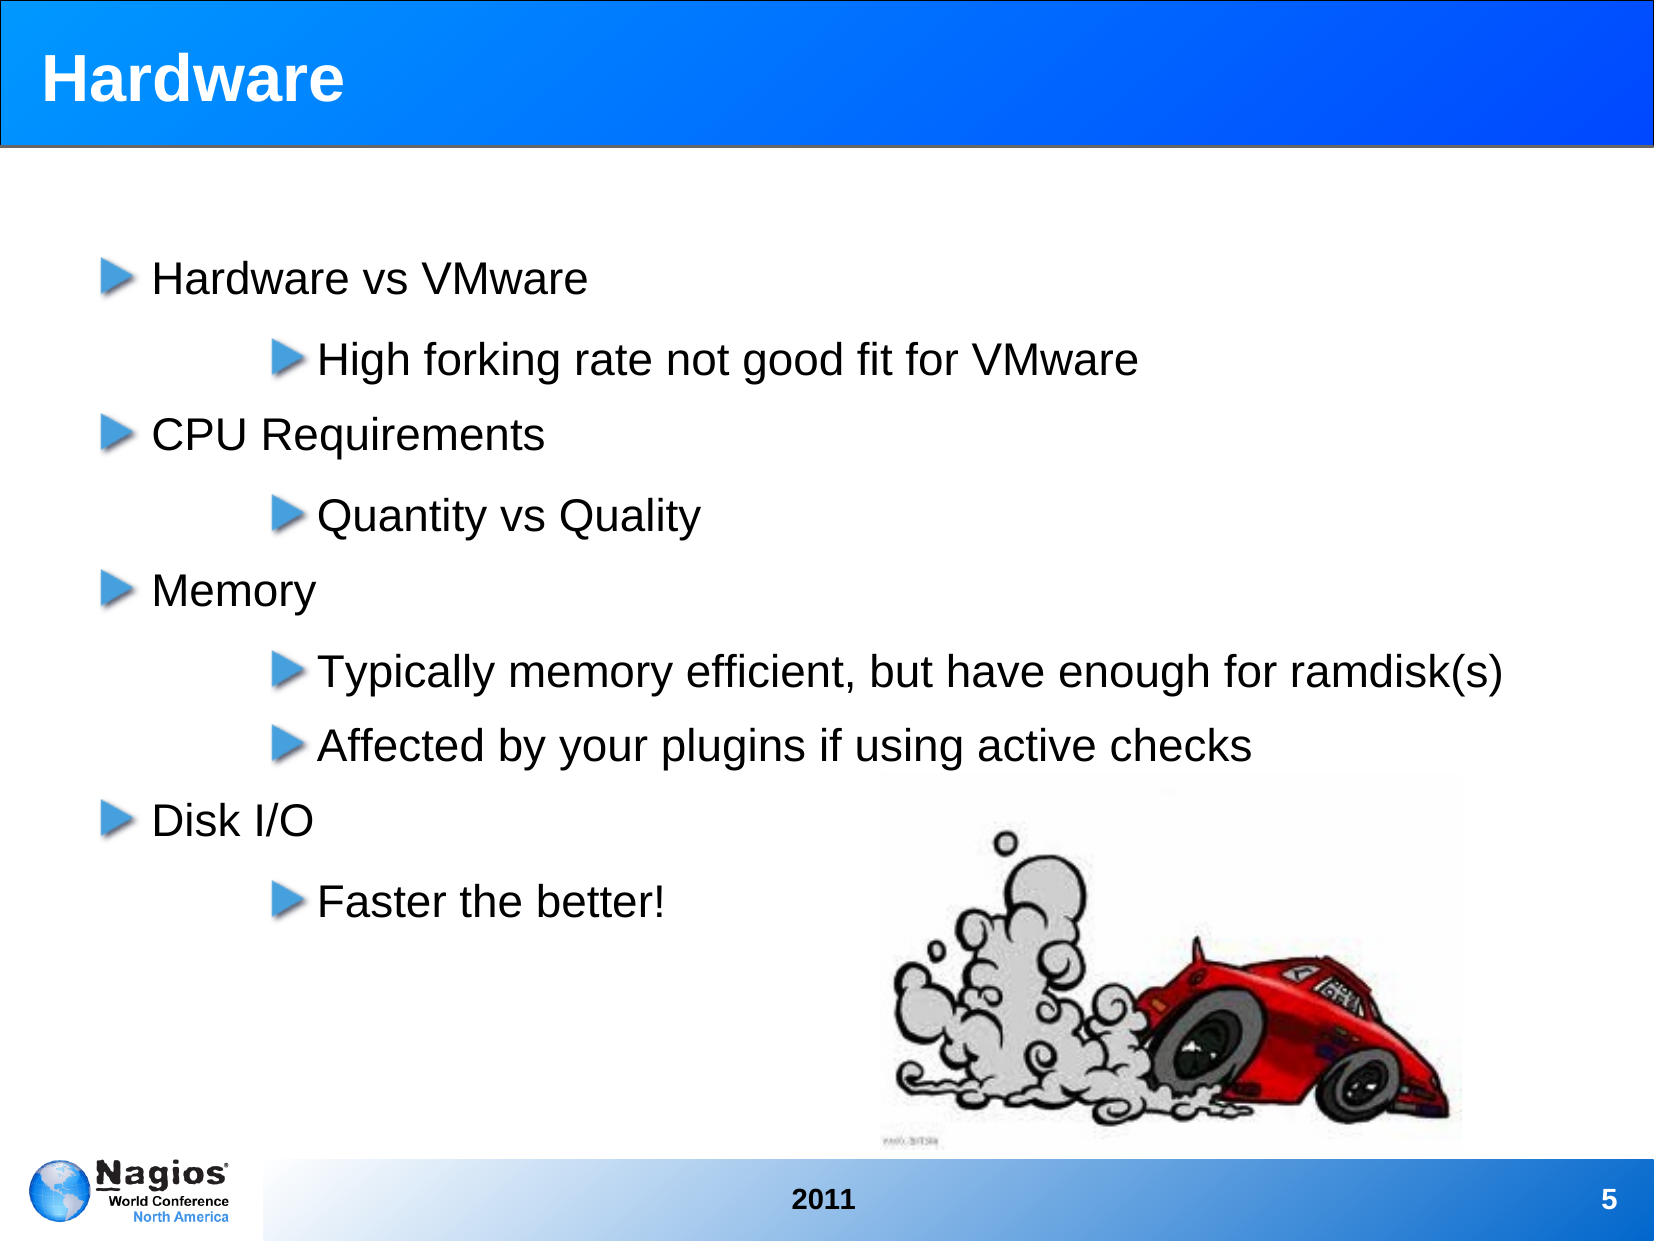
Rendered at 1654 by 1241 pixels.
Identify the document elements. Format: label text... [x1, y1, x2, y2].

title Hardware [41, 29, 1248, 127]
list Hardware vs VMware High forking rate not good fit for VMware CPU Requirements Quantity vs Quality Memory Typically memory efficient, but have enough for ramdisk(s) Affected by your plugins if using active checks Disk I/O Faster the better! [80, 253, 1579, 1072]
picture [880, 772, 1462, 1150]
picture [29, 1159, 229, 1235]
